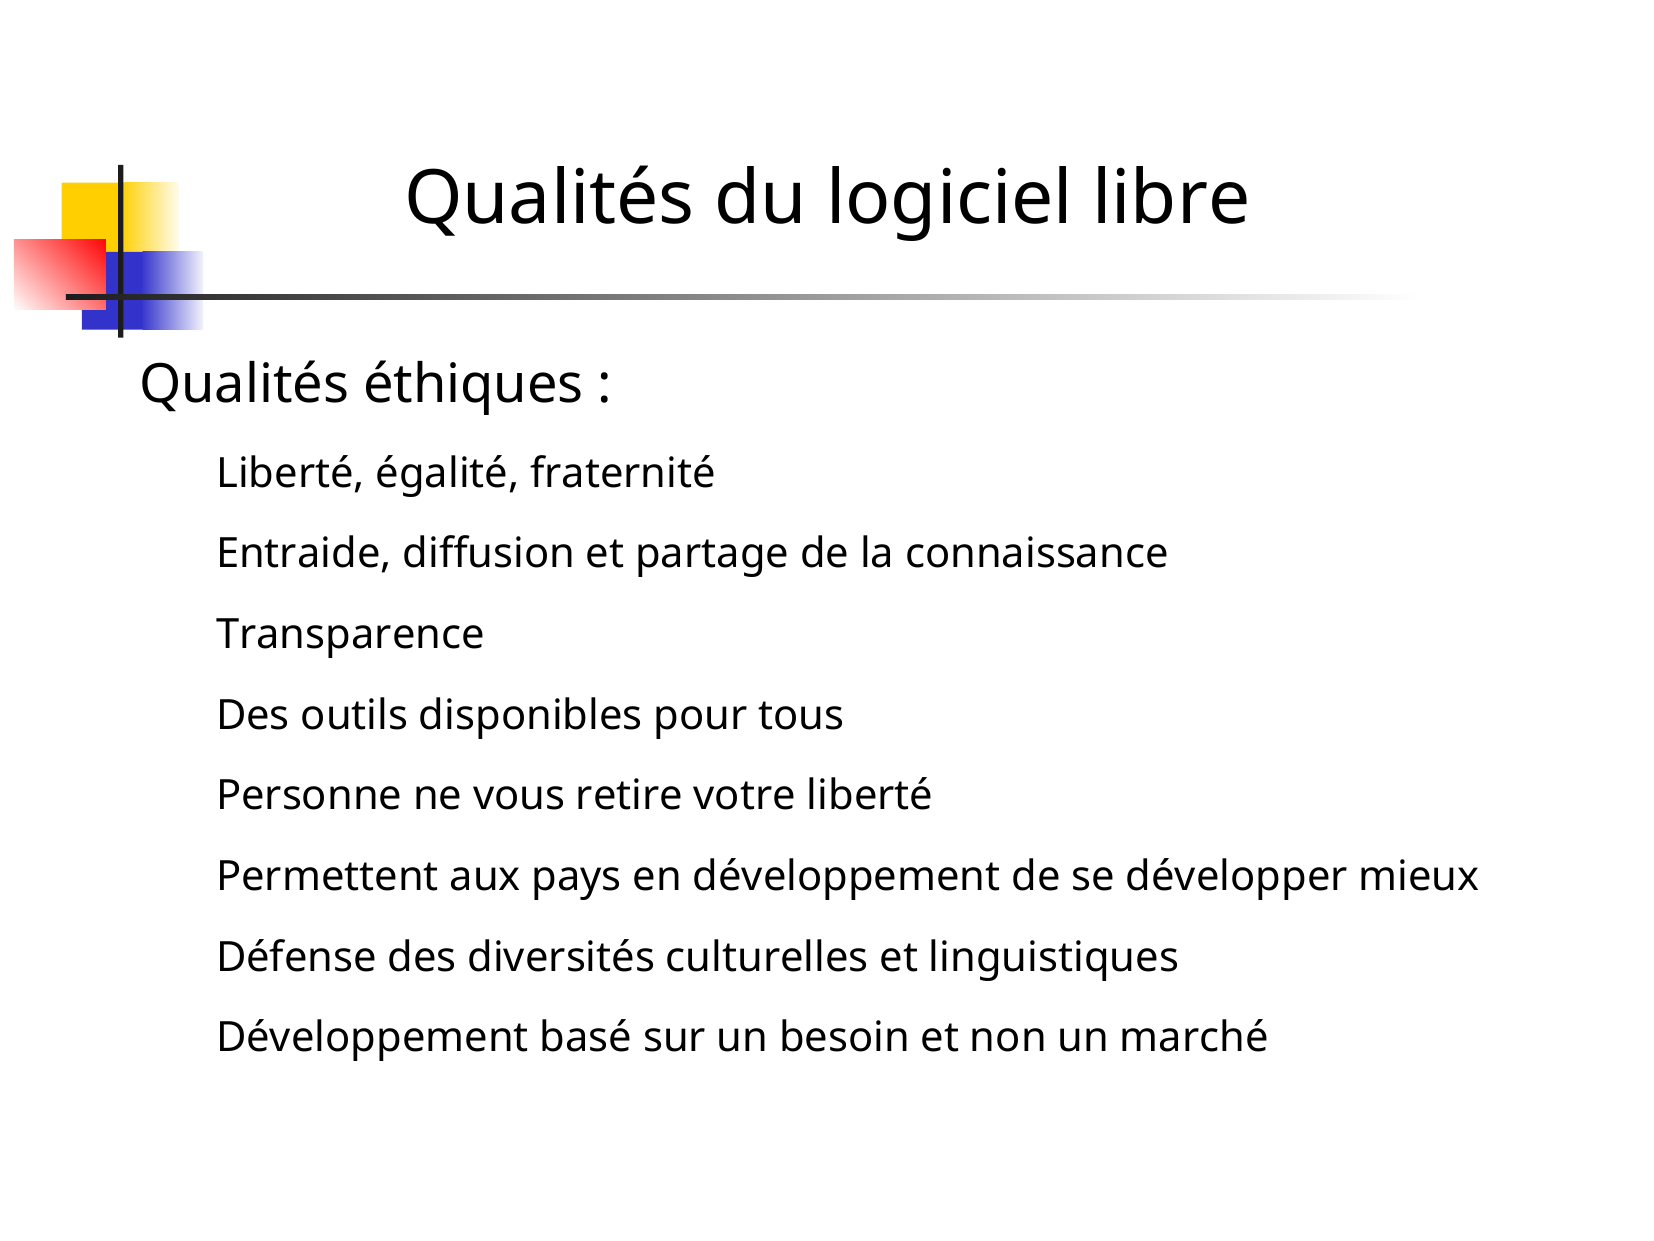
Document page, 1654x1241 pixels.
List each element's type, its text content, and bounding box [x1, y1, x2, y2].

list Qualités éthiques : Liberté, égalité, fraternité Entraide, diffusion et partage de la connaissance Transparence Des outils disponibles pour tous Personne ne vous retire votre liberté Permettent aux pays en développement de se développer mieux Défense des diversités culturelles et linguistiques Développement basé sur un besoin et non un marché [121, 344, 1534, 1127]
title Qualités du logiciel libre [121, 91, 1534, 299]
